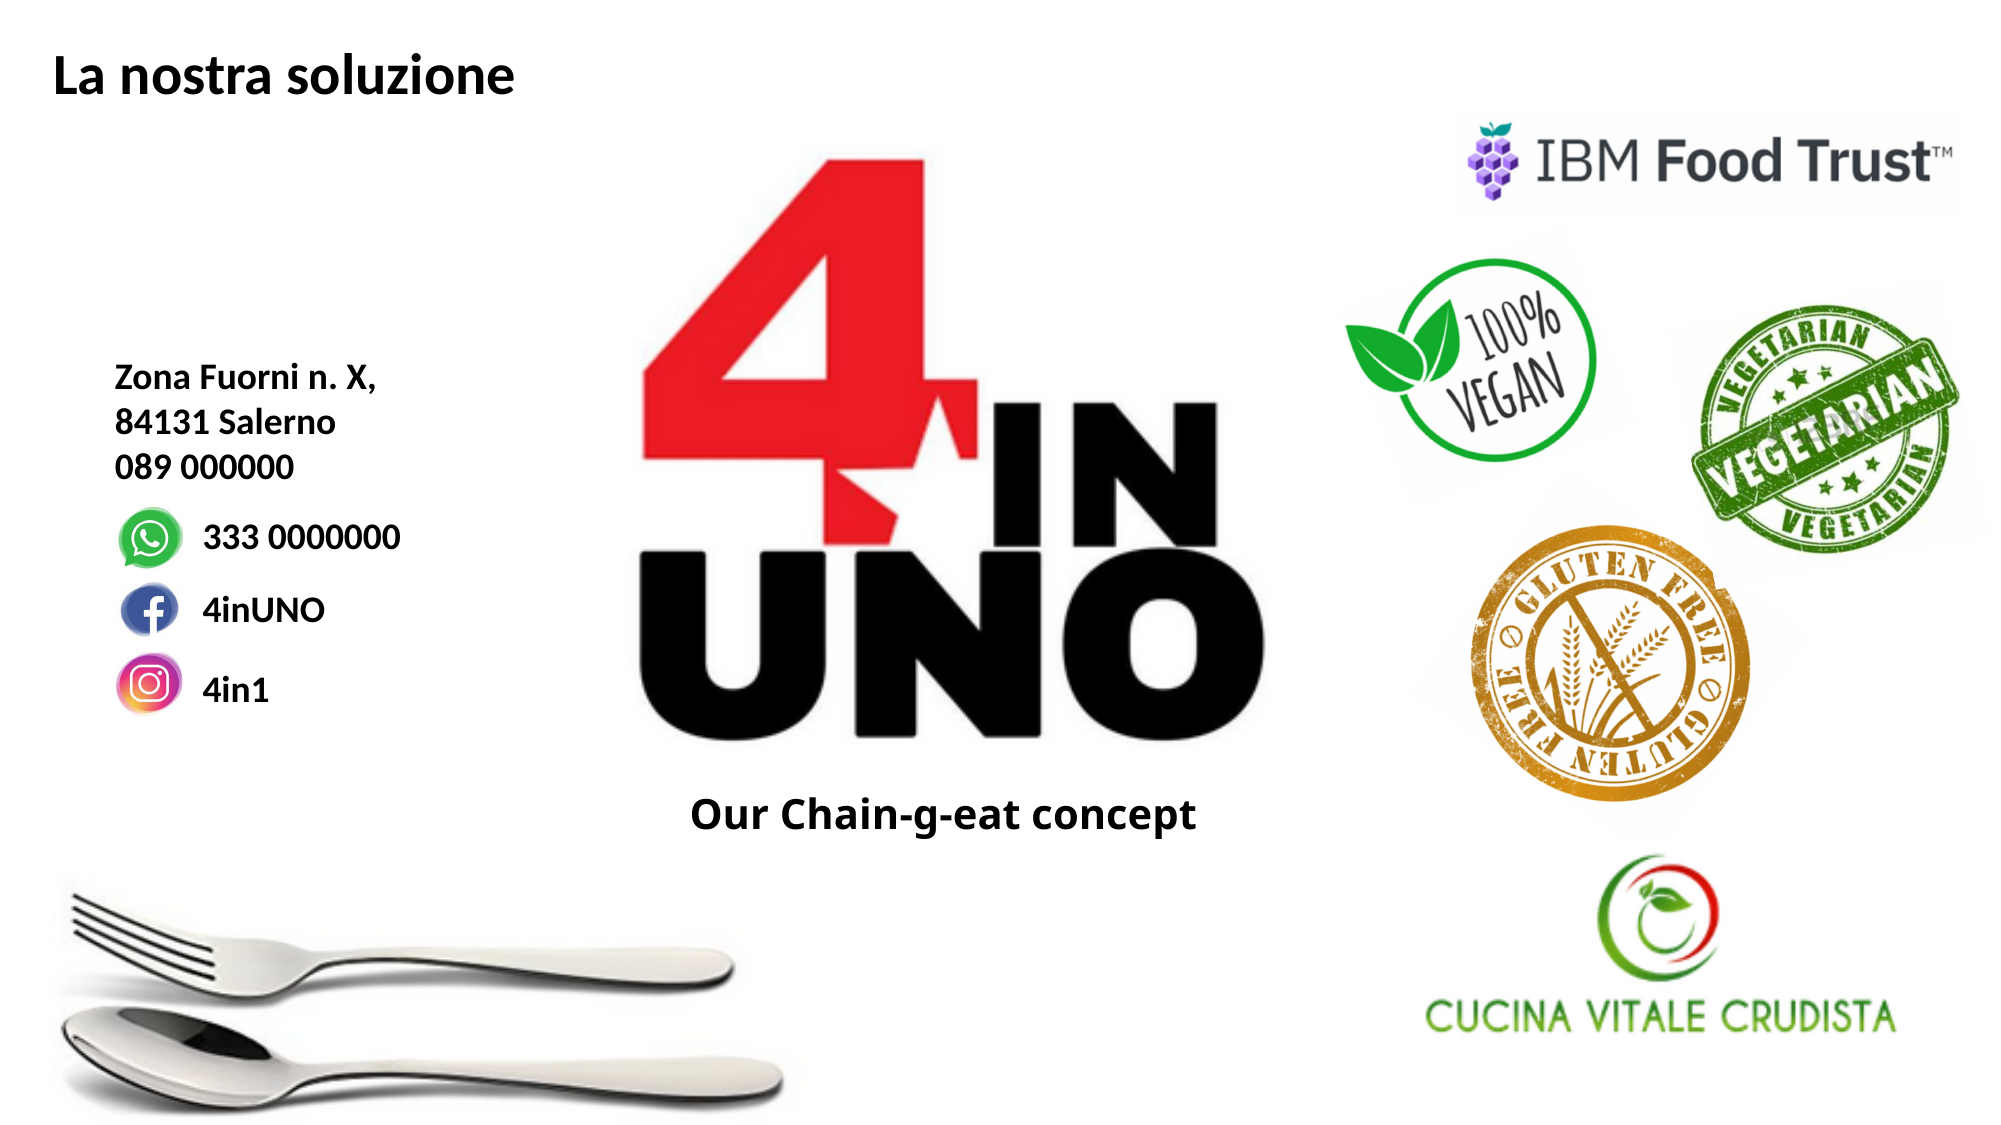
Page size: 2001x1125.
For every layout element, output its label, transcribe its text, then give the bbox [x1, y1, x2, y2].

text_box La nostra soluzione [38, 29, 2000, 114]
picture [114, 506, 183, 573]
text_box Zona Fuorni n. X, 84131 Salerno 089 000000 [100, 344, 453, 540]
picture [1407, 275, 1991, 1054]
picture [114, 581, 183, 638]
picture [114, 652, 183, 720]
text_box Our Chain-g-eat concept [622, 780, 1265, 846]
picture [1335, 92, 1962, 511]
picture [19, 860, 819, 1125]
picture [628, 114, 1270, 852]
text_box 333 0000000 4inUNO 4in1 [187, 504, 480, 718]
